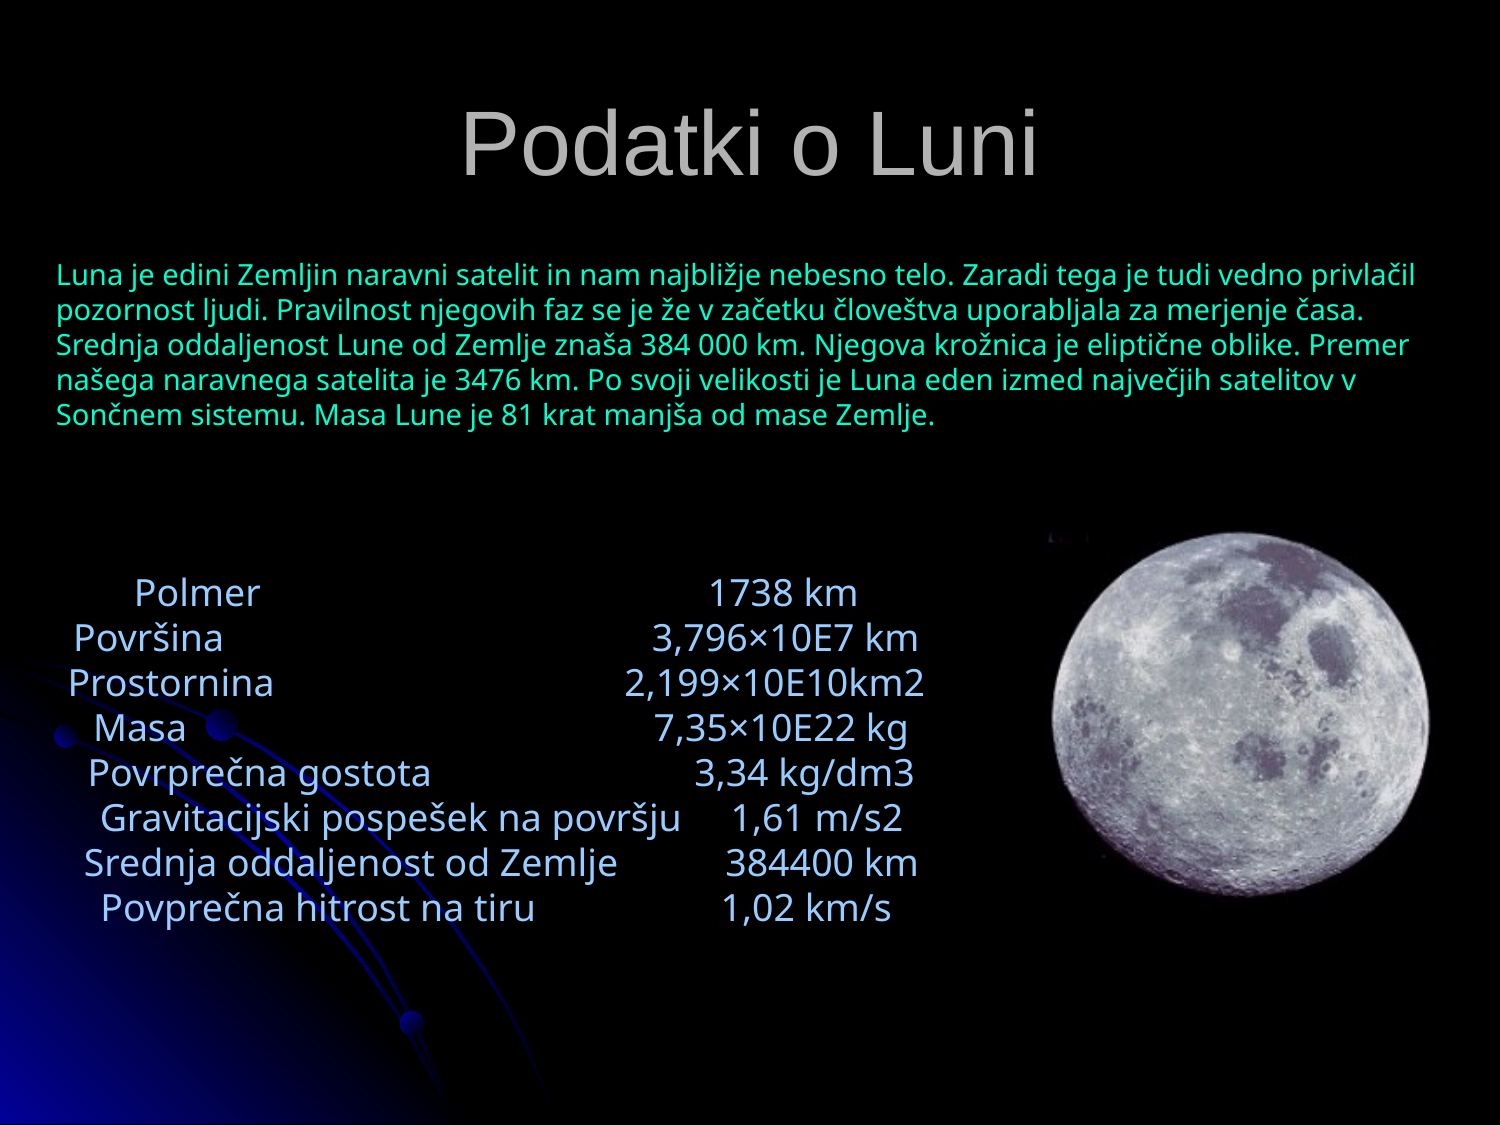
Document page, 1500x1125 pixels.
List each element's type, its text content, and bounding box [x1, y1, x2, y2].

picture [1045, 527, 1436, 910]
text_box Polmer 1738 km Površina 3,796×10E7 km Prostornina 2,199×10E10km2 Masa 7,35×10E22 kg Povrprečna gostota 3,34 kg/dm3 Gravitacijski pospešek na površju 1,61 m/s2 Srednja oddaljenost od Zemlje 384400 km Povprečna hitrost na tiru 1,02 km/s [29, 561, 975, 1072]
title Podatki o Luni [75, 45, 1425, 233]
text_box Luna je edini Zemljin naravni satelit in nam najbližje nebesno telo. Zaradi tega je tudi vedno privlačil pozornost ljudi. Pravilnost njegovih faz se je že v začetku človeštva uporabljala za merjenje časa. Srednja oddaljenost Lune od Zemlje znaša 384 000 km. Njegova krožnica je eliptične oblike. Premer našega naravnega satelita je 3476 km. Po svoji velikosti je Luna eden izmed največjih satelitov v Sončnem sistemu. Masa Lune je 81 krat manjša od mase Zemlje. [41, 248, 1447, 439]
